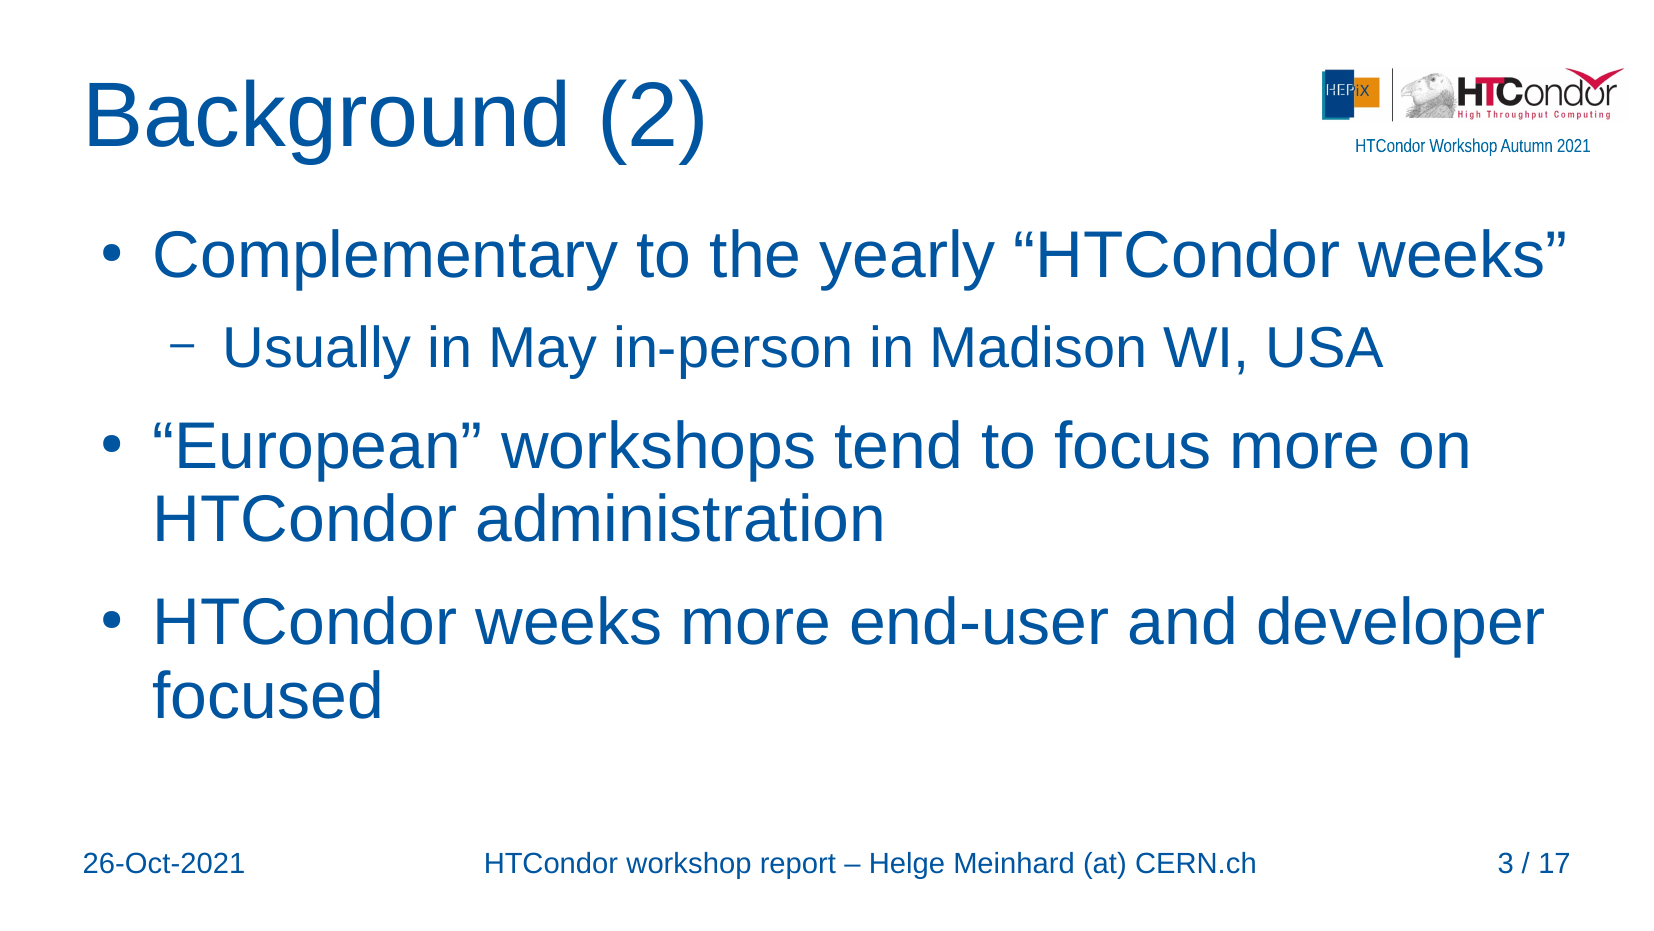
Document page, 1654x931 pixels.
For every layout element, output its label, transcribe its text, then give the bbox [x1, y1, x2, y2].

title Background (2) [82, 37, 1308, 193]
list Complementary to the yearly “HTCondor weeks” Usually in May in-person in Madison WI, USA “European” workshops tend to focus more on HTCondor administration HTCondor weeks more end-user and developer focused [82, 217, 1571, 758]
